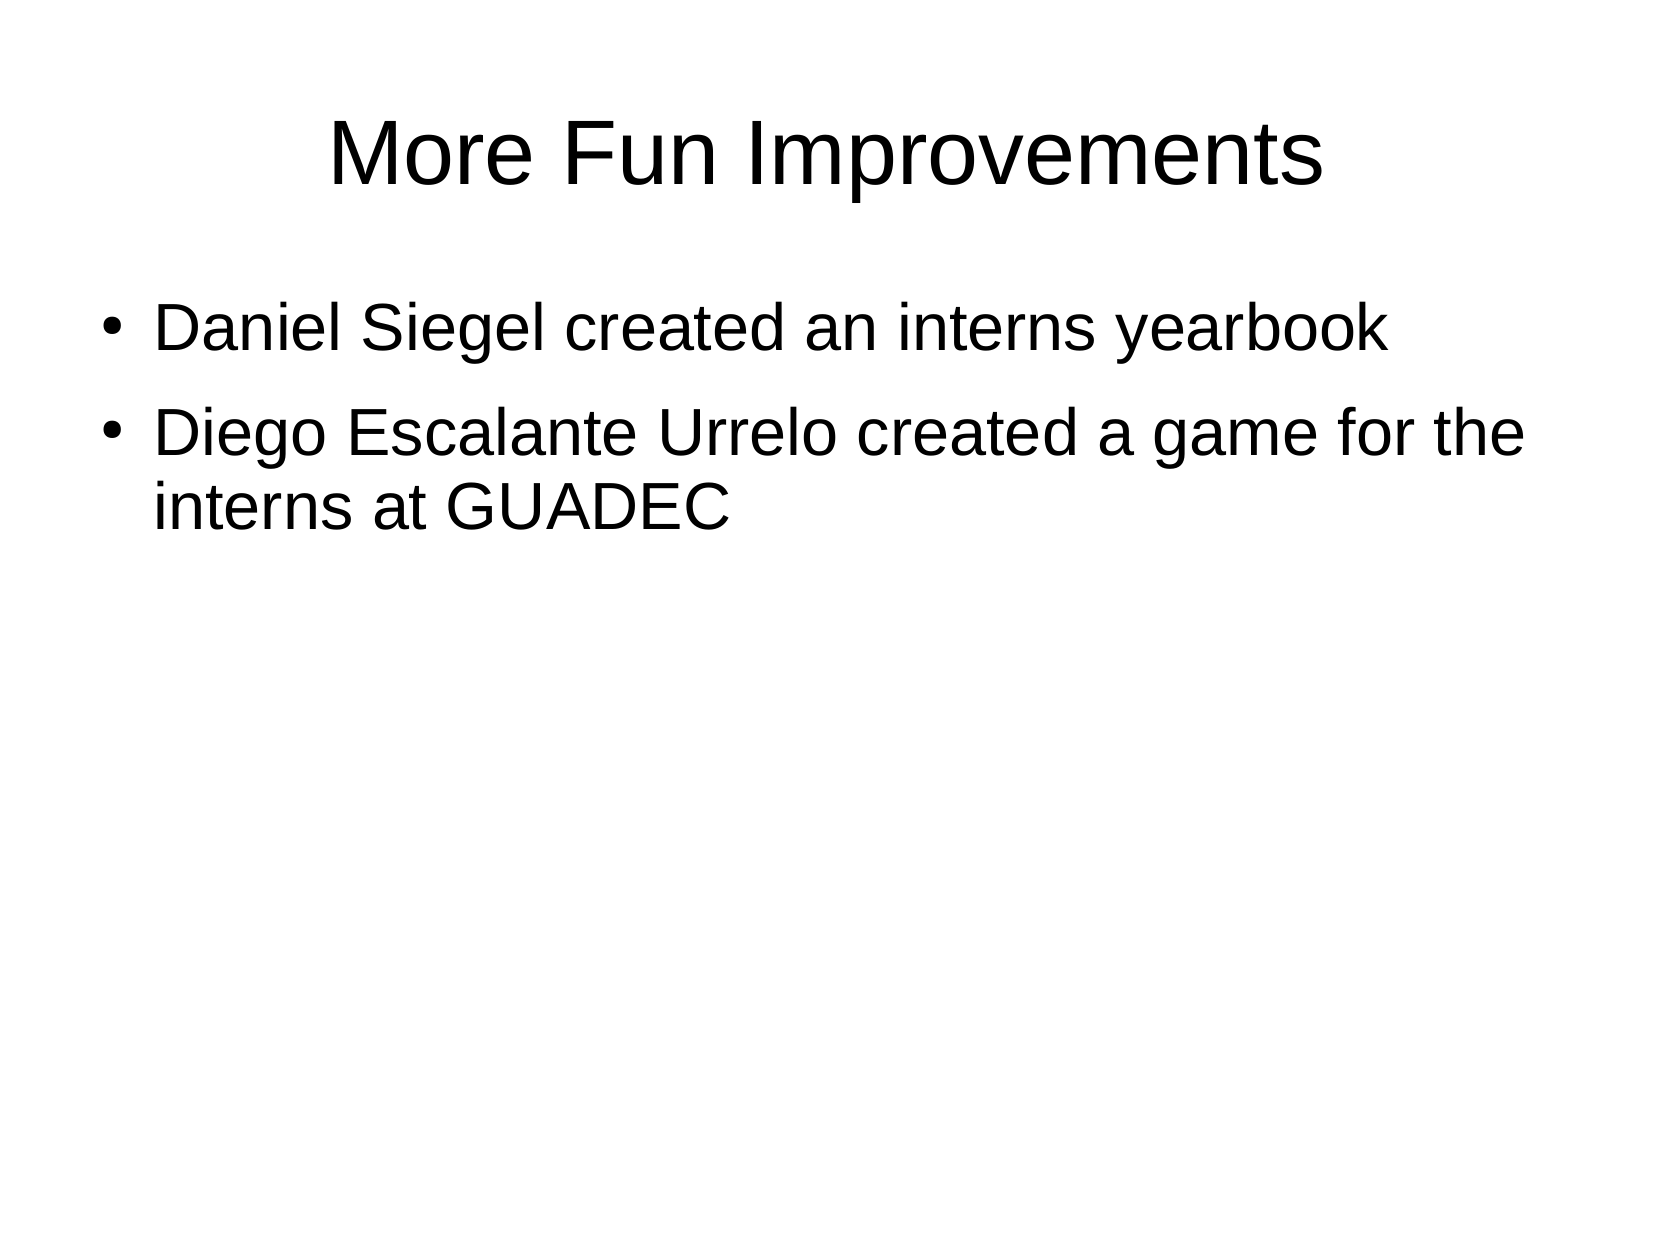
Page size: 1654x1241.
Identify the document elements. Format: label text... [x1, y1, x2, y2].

title More Fun Improvements [82, 49, 1571, 257]
list Daniel Siegel created an interns yearbook Diego Escalante Urrelo created a game for the interns at GUADEC [82, 290, 1571, 1010]
